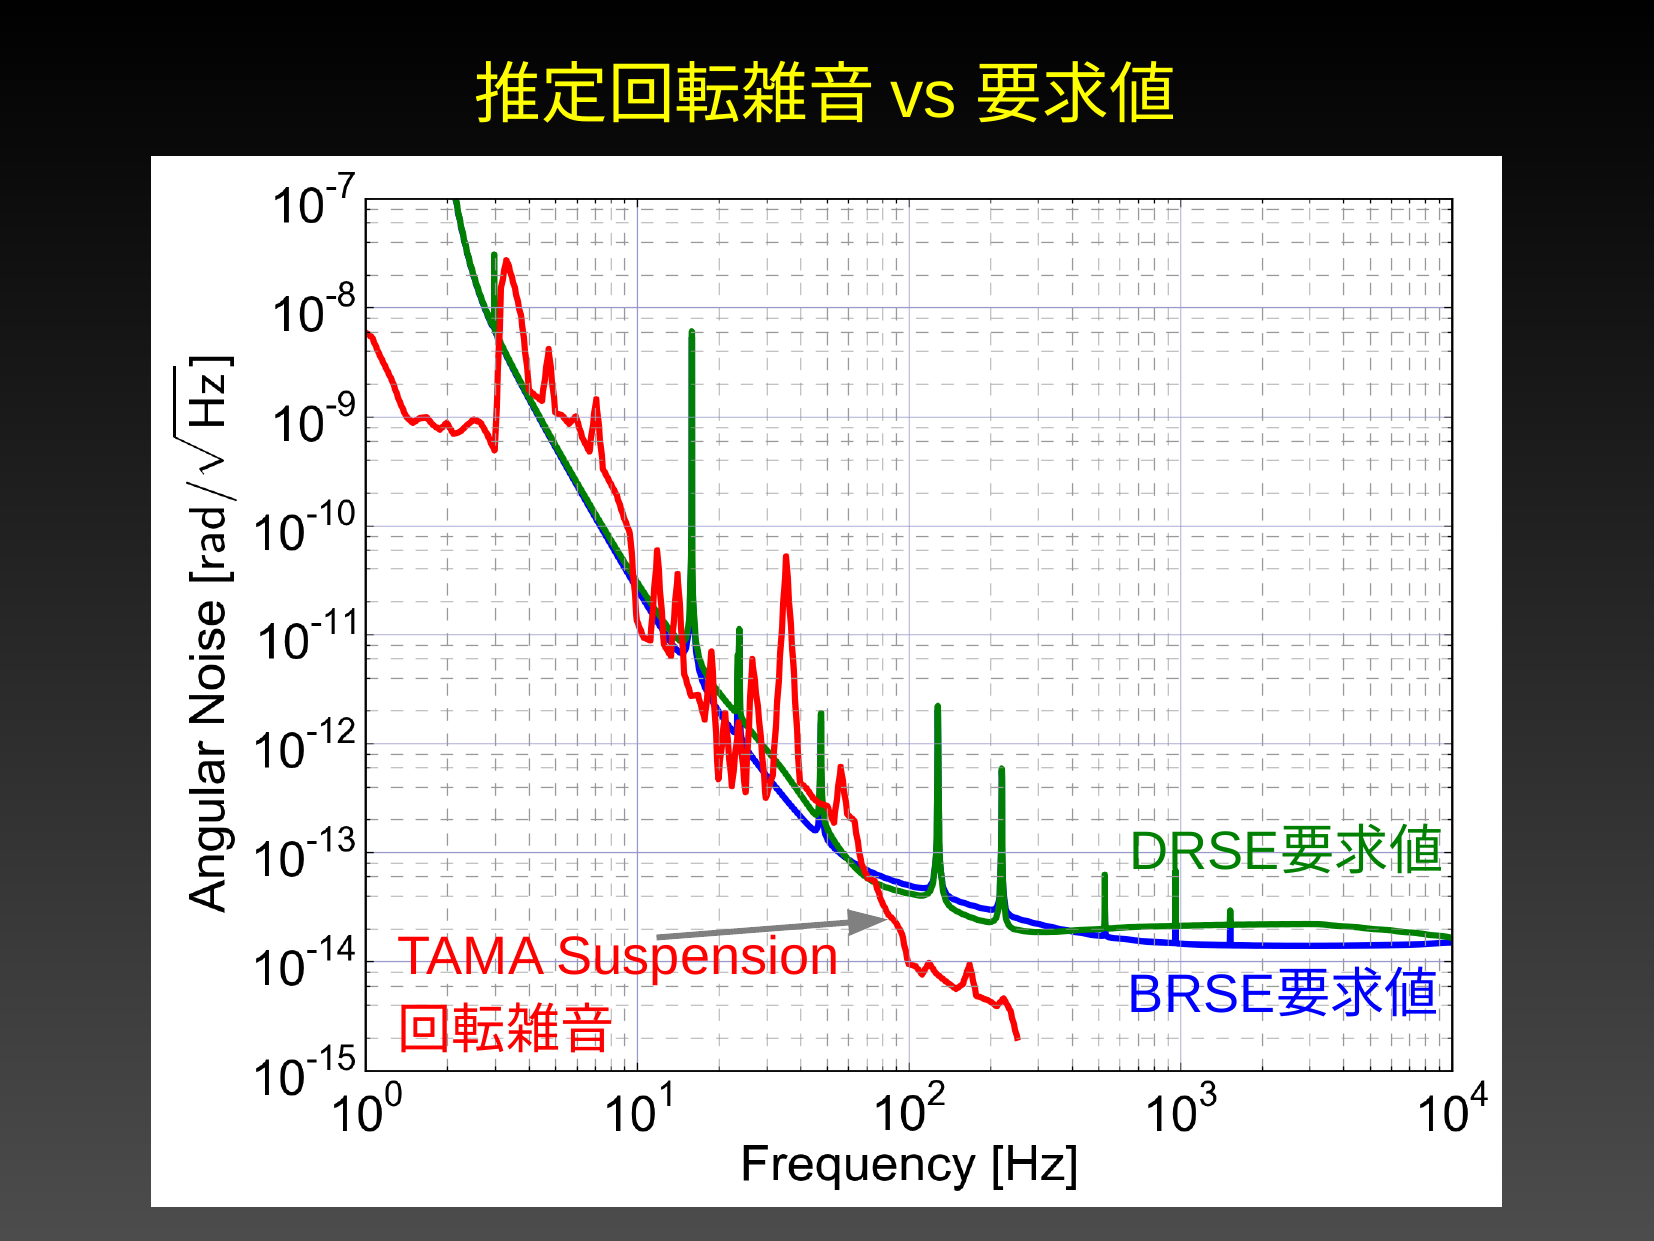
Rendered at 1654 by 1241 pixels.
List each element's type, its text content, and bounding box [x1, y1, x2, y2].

text_box DRSE要求値 [1114, 799, 1458, 875]
text_box TAMA Suspension 回転雑音 [383, 918, 855, 1052]
picture [151, 156, 1502, 1207]
text_box 推定回転雑音 vs 要求値 [459, 33, 1194, 123]
text_box BRSE要求値 [1113, 941, 1454, 1018]
